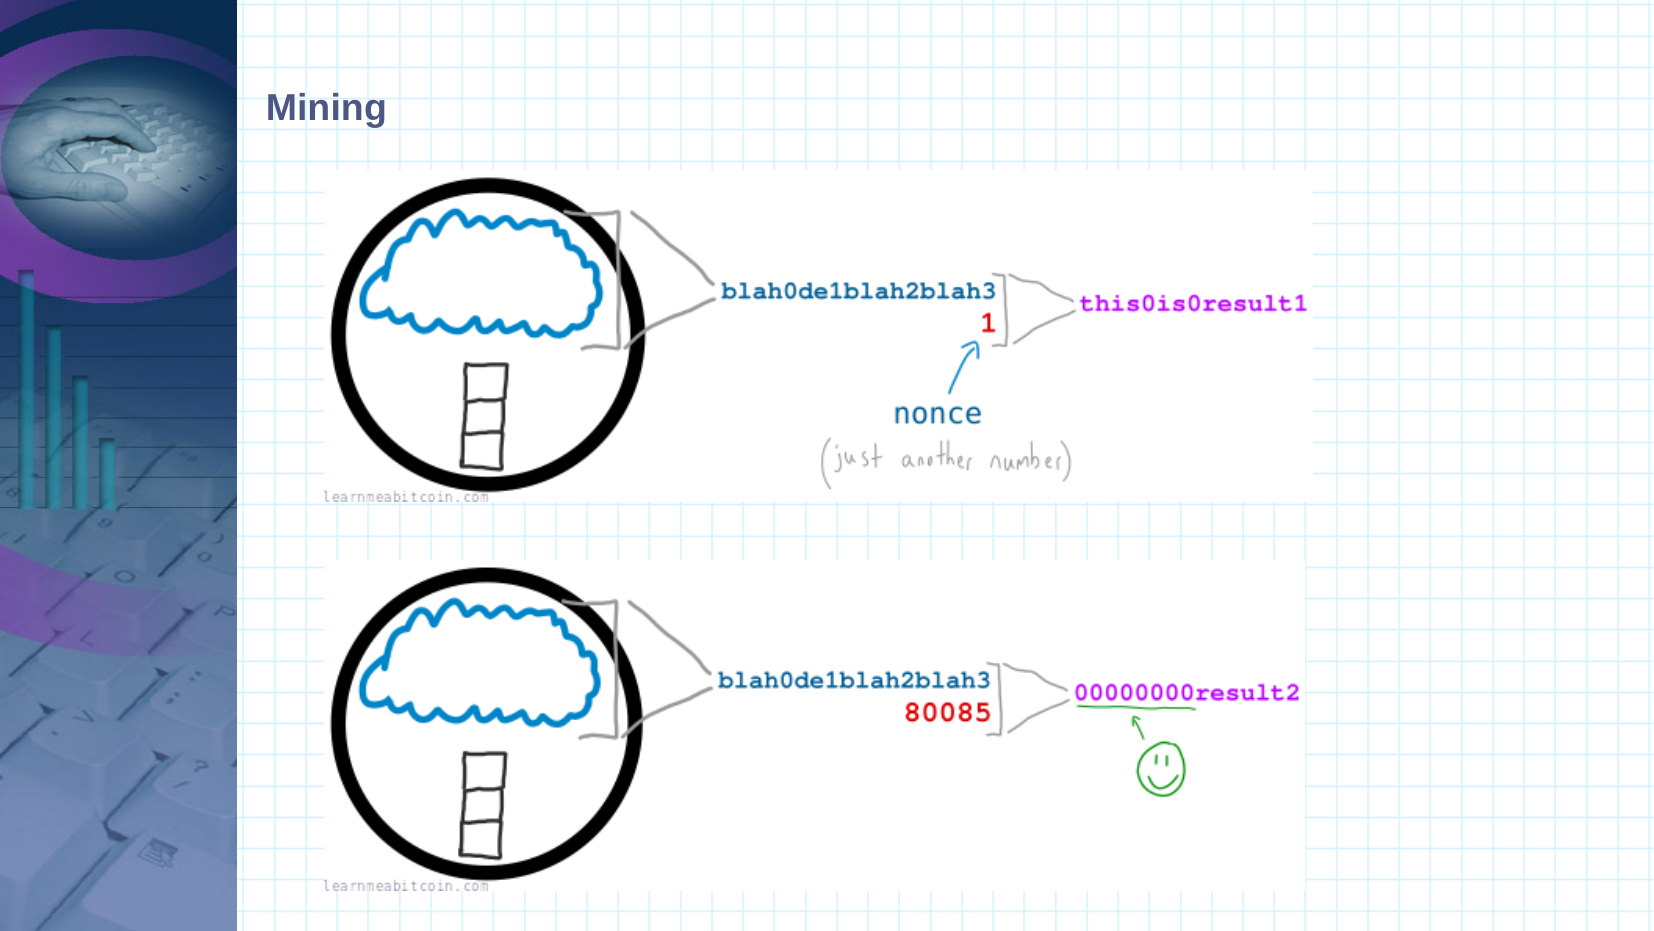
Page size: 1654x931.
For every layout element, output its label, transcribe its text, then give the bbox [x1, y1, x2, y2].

picture [0, 0, 1654, 931]
title Mining [265, 29, 1651, 185]
